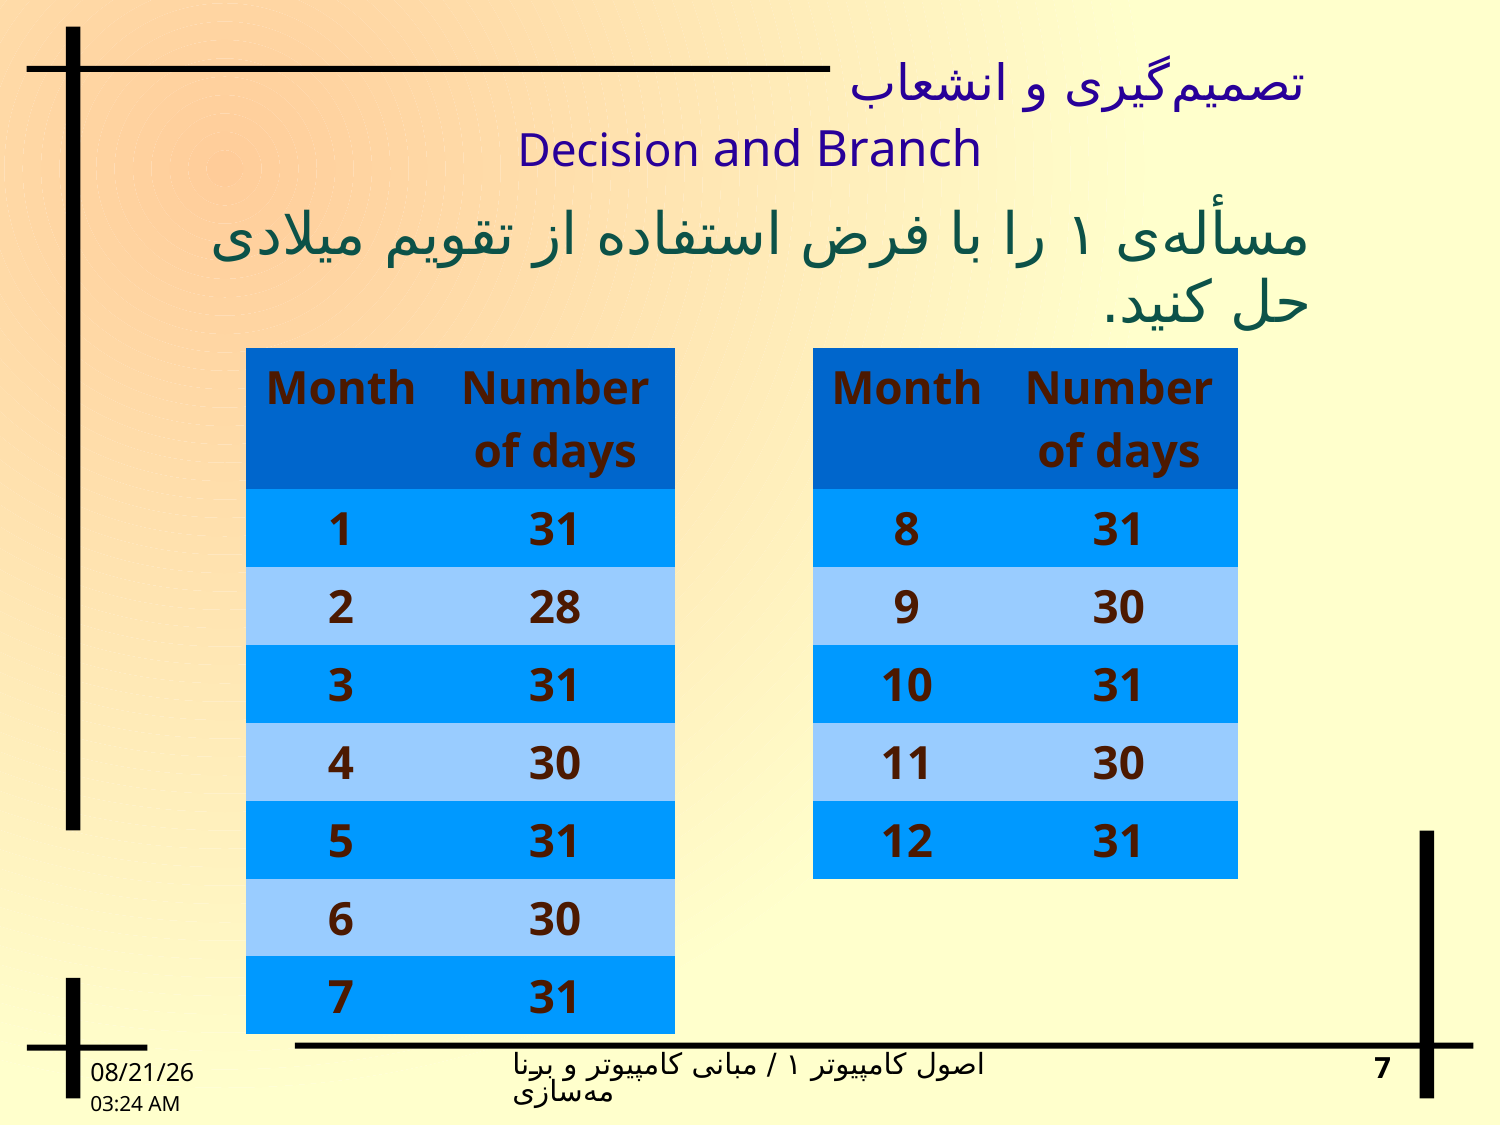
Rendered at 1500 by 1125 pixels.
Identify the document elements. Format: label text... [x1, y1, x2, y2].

table_cell 4 [246, 723, 436, 801]
table_cell 31 [1001, 645, 1238, 723]
table_cell 7 [246, 956, 436, 1034]
table_cell 1 [246, 489, 436, 567]
table_header Month [813, 348, 1001, 489]
table_header Month [246, 348, 436, 489]
table_cell 31 [436, 801, 675, 879]
table_cell 6 [246, 879, 436, 956]
list مسأله‌ی ۱ را با فرض استفاده از تقویم میلادی حل کنید. [136, 201, 1364, 358]
table_cell 2 [246, 567, 436, 645]
table_cell 10 [813, 645, 1001, 723]
table_cell 28 [436, 567, 675, 645]
table_cell 30 [1001, 723, 1238, 801]
table_cell 31 [436, 956, 675, 1034]
table_cell 8 [813, 489, 1001, 567]
table_cell 31 [436, 645, 675, 723]
title تصمیم‌گیری و انشعاب Decision and Branch [109, 57, 1391, 178]
table_cell 31 [436, 489, 675, 567]
table_cell 31 [1001, 489, 1238, 567]
table_cell 5 [246, 801, 436, 879]
table_cell 30 [1001, 567, 1238, 645]
table_cell 30 [436, 723, 675, 801]
table_cell 12 [813, 801, 1001, 879]
table_header Number of days [1001, 348, 1238, 489]
table_cell 9 [813, 567, 1001, 645]
table_cell 30 [436, 879, 675, 956]
table_cell 3 [246, 645, 436, 723]
table_cell 11 [813, 723, 1001, 801]
table_header Number of days [436, 348, 675, 489]
table_cell 31 [1001, 801, 1238, 879]
